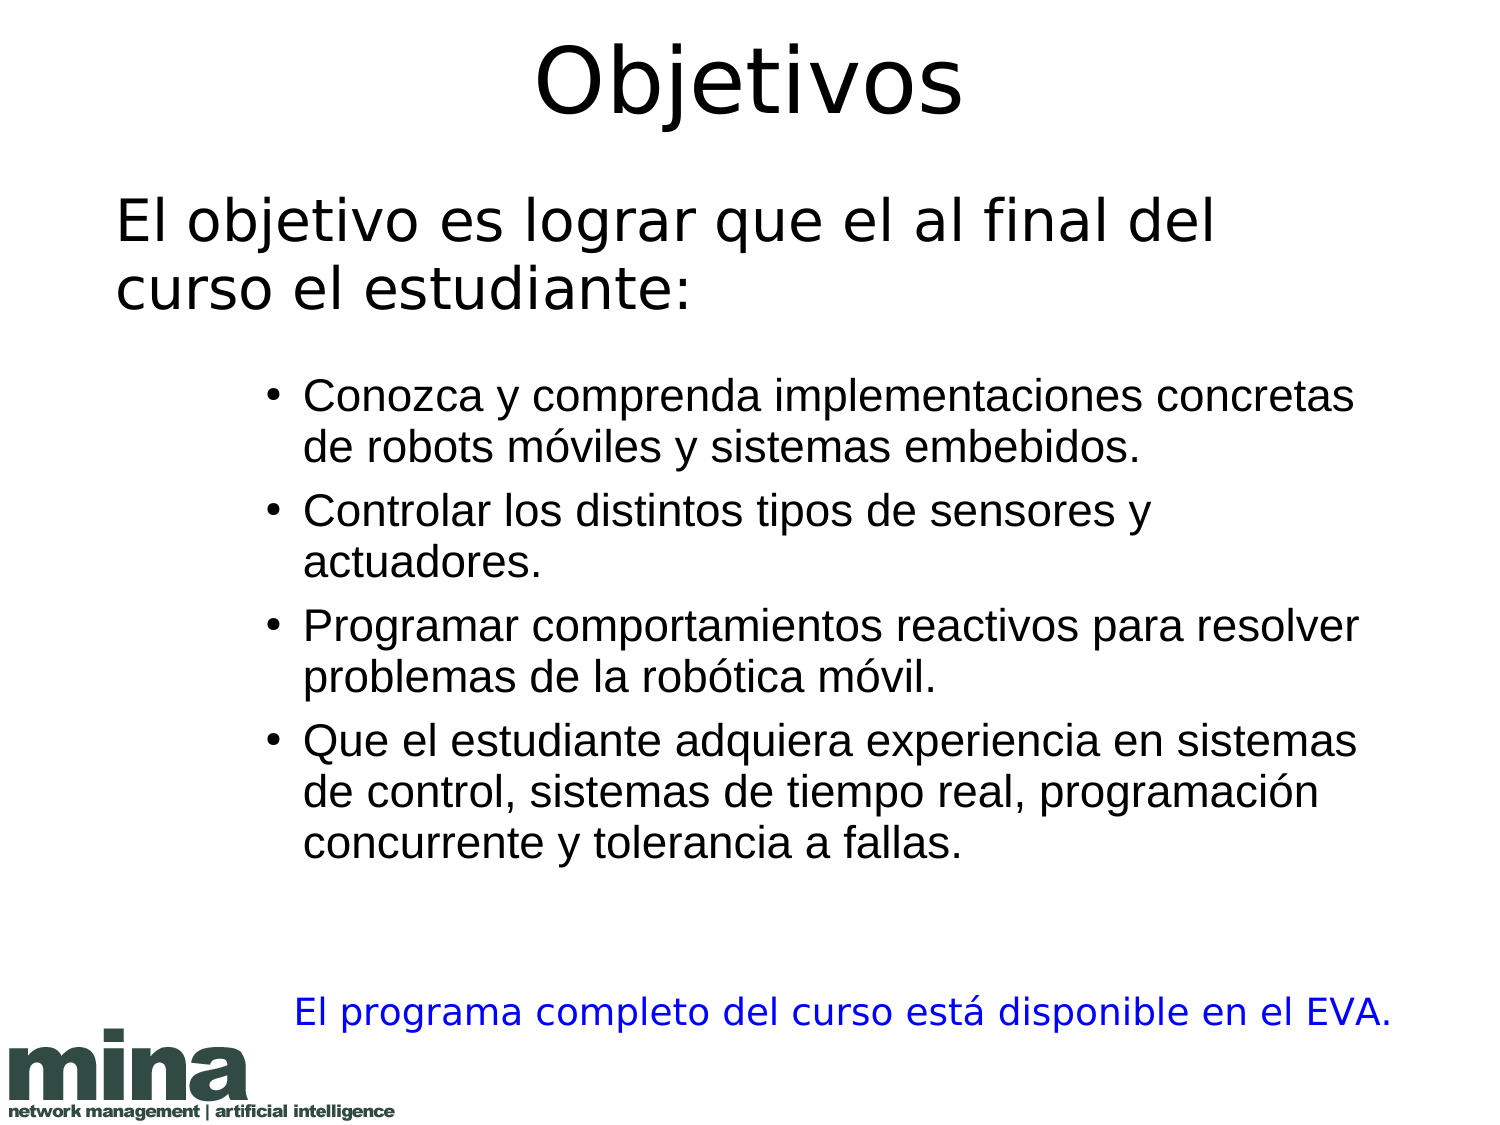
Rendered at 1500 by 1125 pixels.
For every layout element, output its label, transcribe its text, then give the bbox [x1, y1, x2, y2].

title Objetivos [112, 0, 1388, 176]
picture [0, 1022, 402, 1125]
text_box El programa completo del curso está disponible en el EVA. [262, 982, 1426, 1051]
list El objetivo es lograr que el al final del curso el estudiante: Conozca y comprenda implementaciones concretas de robots móviles y sistemas embebidos. Controlar los distintos tipos de sensores y actuadores. Programar comportamientos reactivos para resolver problemas de la robótica móvil. Que el estudiante adquiera experiencia en sistemas de control, sistemas de tiempo real, programación concurrente y tolerancia a fallas. [100, 179, 1376, 918]
